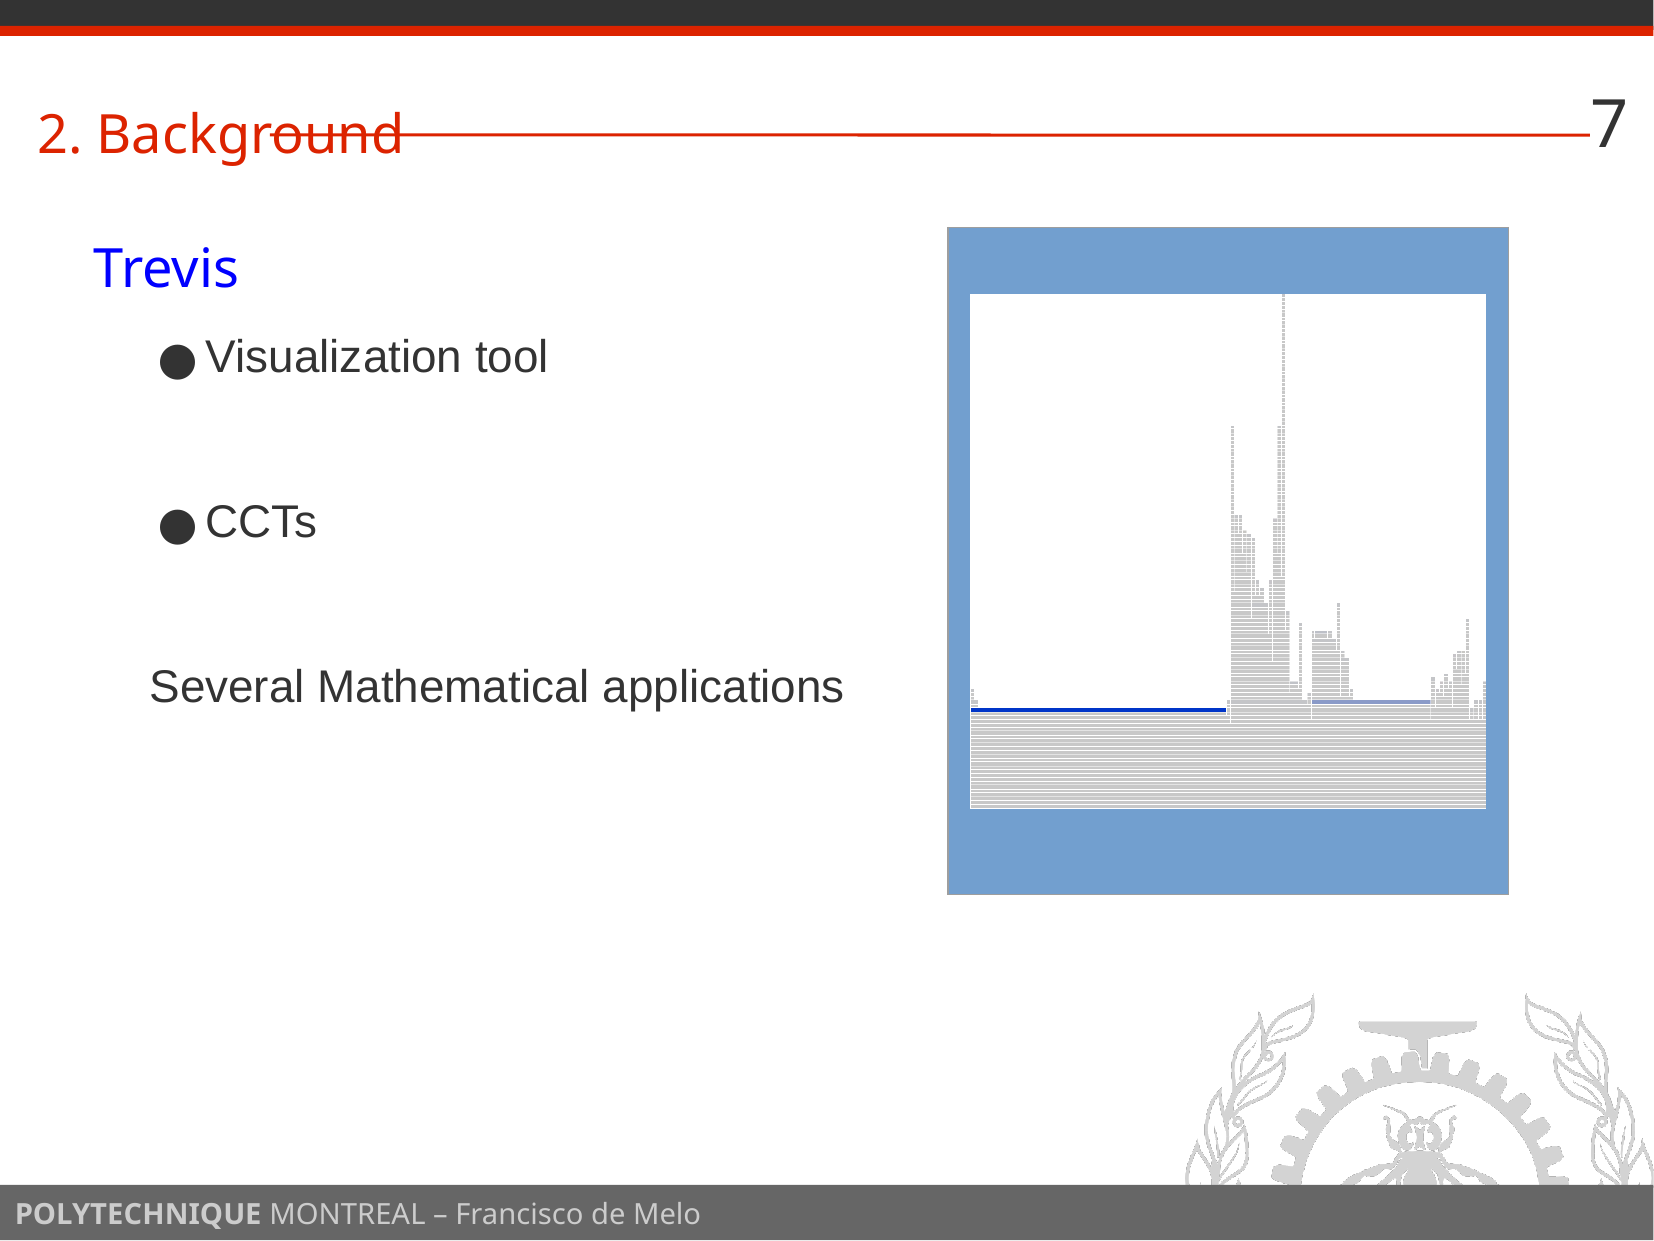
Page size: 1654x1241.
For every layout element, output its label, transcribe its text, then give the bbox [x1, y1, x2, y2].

text_box 7 [1589, 30, 1654, 173]
table_header [949, 228, 1508, 894]
text_box 2. Background [22, 59, 491, 247]
text_box Visualization tool CCTs Several Mathematical applications [134, 246, 1485, 956]
picture [970, 294, 1486, 809]
picture [1185, 967, 1654, 1184]
text_box [0, 0, 1654, 36]
text_box POLYTECHNIQUE MONTREAL – Francisco de Melo [0, 1184, 1654, 1241]
text_box Trevis [78, 193, 548, 381]
